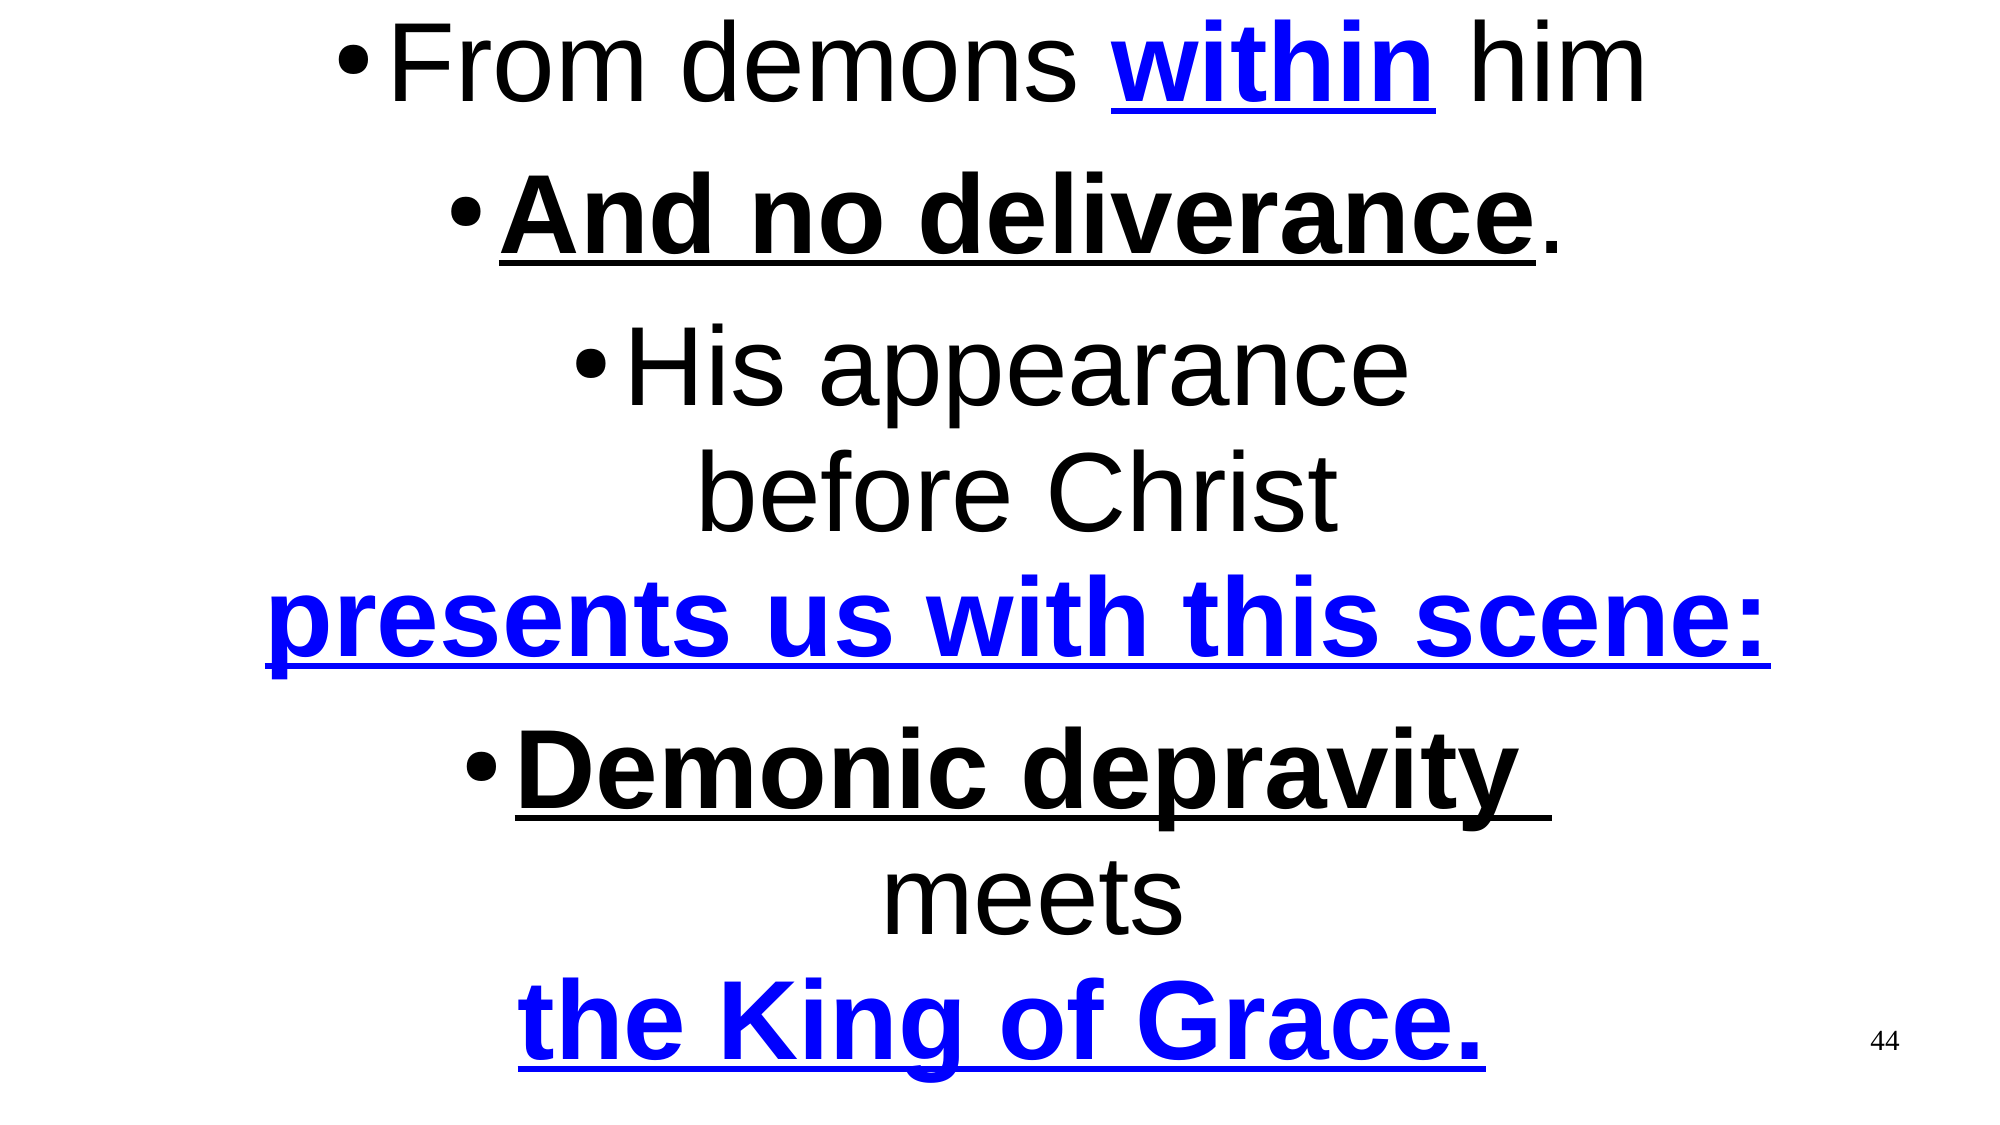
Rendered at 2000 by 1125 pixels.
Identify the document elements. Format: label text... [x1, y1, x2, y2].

list From demons within him And no deliverance. His appearance before Christ presents us with this scene: Demonic depravity meets the King of Grace. [0, 0, 1996, 1123]
